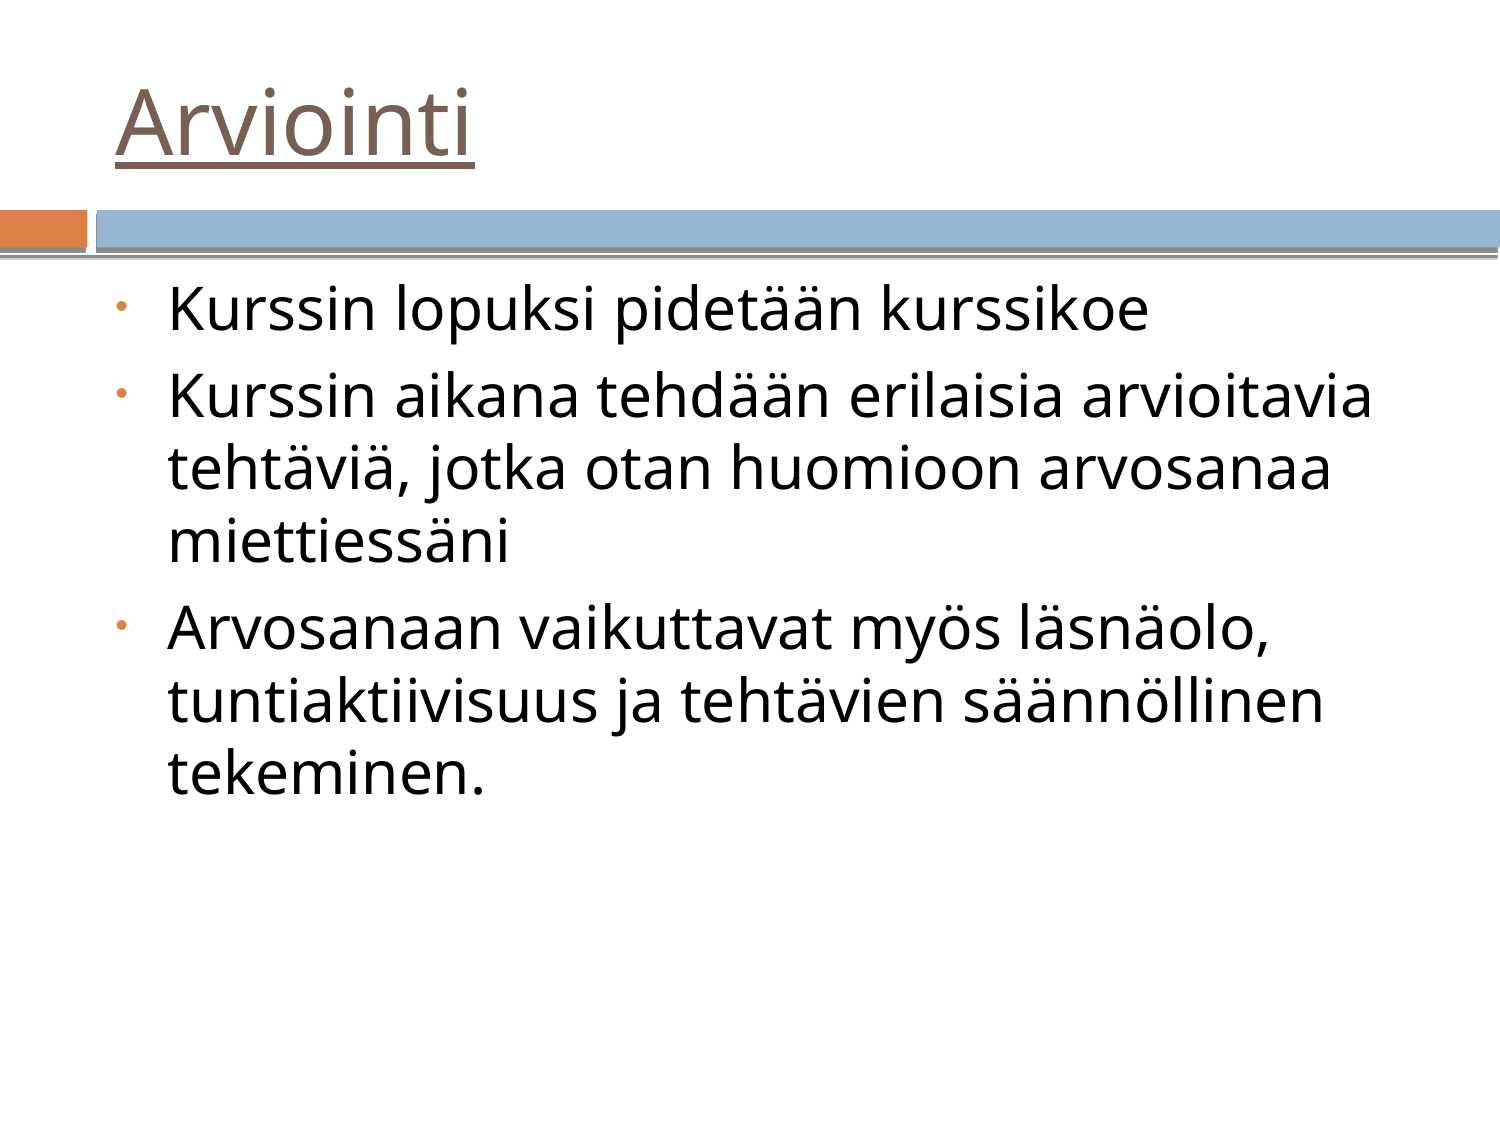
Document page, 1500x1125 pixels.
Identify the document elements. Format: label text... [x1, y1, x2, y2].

list Kurssin lopuksi pidetään kurssikoe Kurssin aikana tehdään erilaisia arvioitavia tehtäviä, jotka otan huomioon arvosanaa miettiessäni Arvosanaan vaikuttavat myös läsnäolo, tuntiaktiivisuus ja tehtävien säännöllinen tekeminen. [100, 262, 1438, 1000]
title Arviointi [100, 37, 1438, 200]
